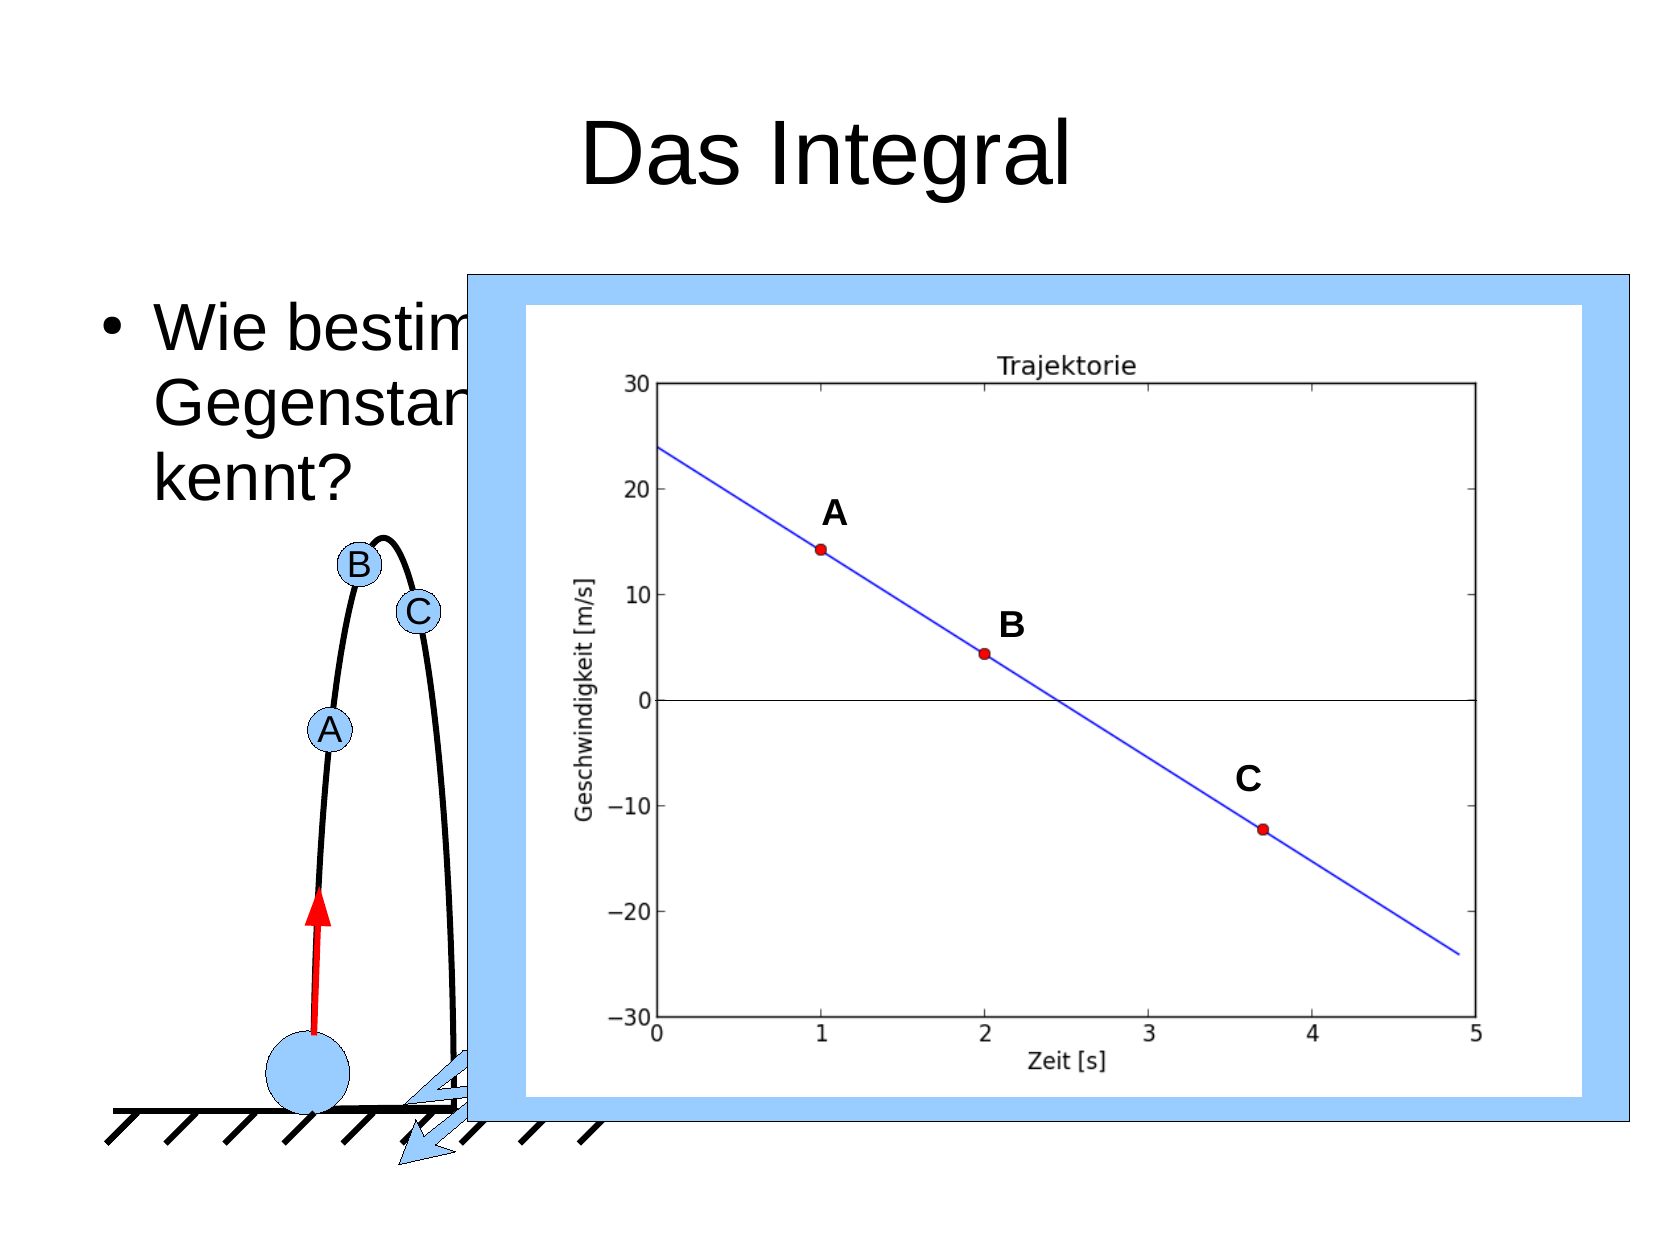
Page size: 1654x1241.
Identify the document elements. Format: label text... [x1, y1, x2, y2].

text_box A [307, 707, 353, 753]
text_box B [337, 542, 382, 587]
text_box C [1220, 750, 1277, 807]
text_box C [396, 589, 441, 634]
title Das Integral [82, 56, 1571, 250]
text_box A [806, 484, 864, 542]
text_box B [983, 596, 1041, 654]
text_box [265, 274, 1630, 1165]
picture [526, 305, 1582, 1097]
list Wie bestimmt man die Position eines Gegenstands wenn man sein Geschwindigkeit kennt? [82, 290, 467, 1094]
